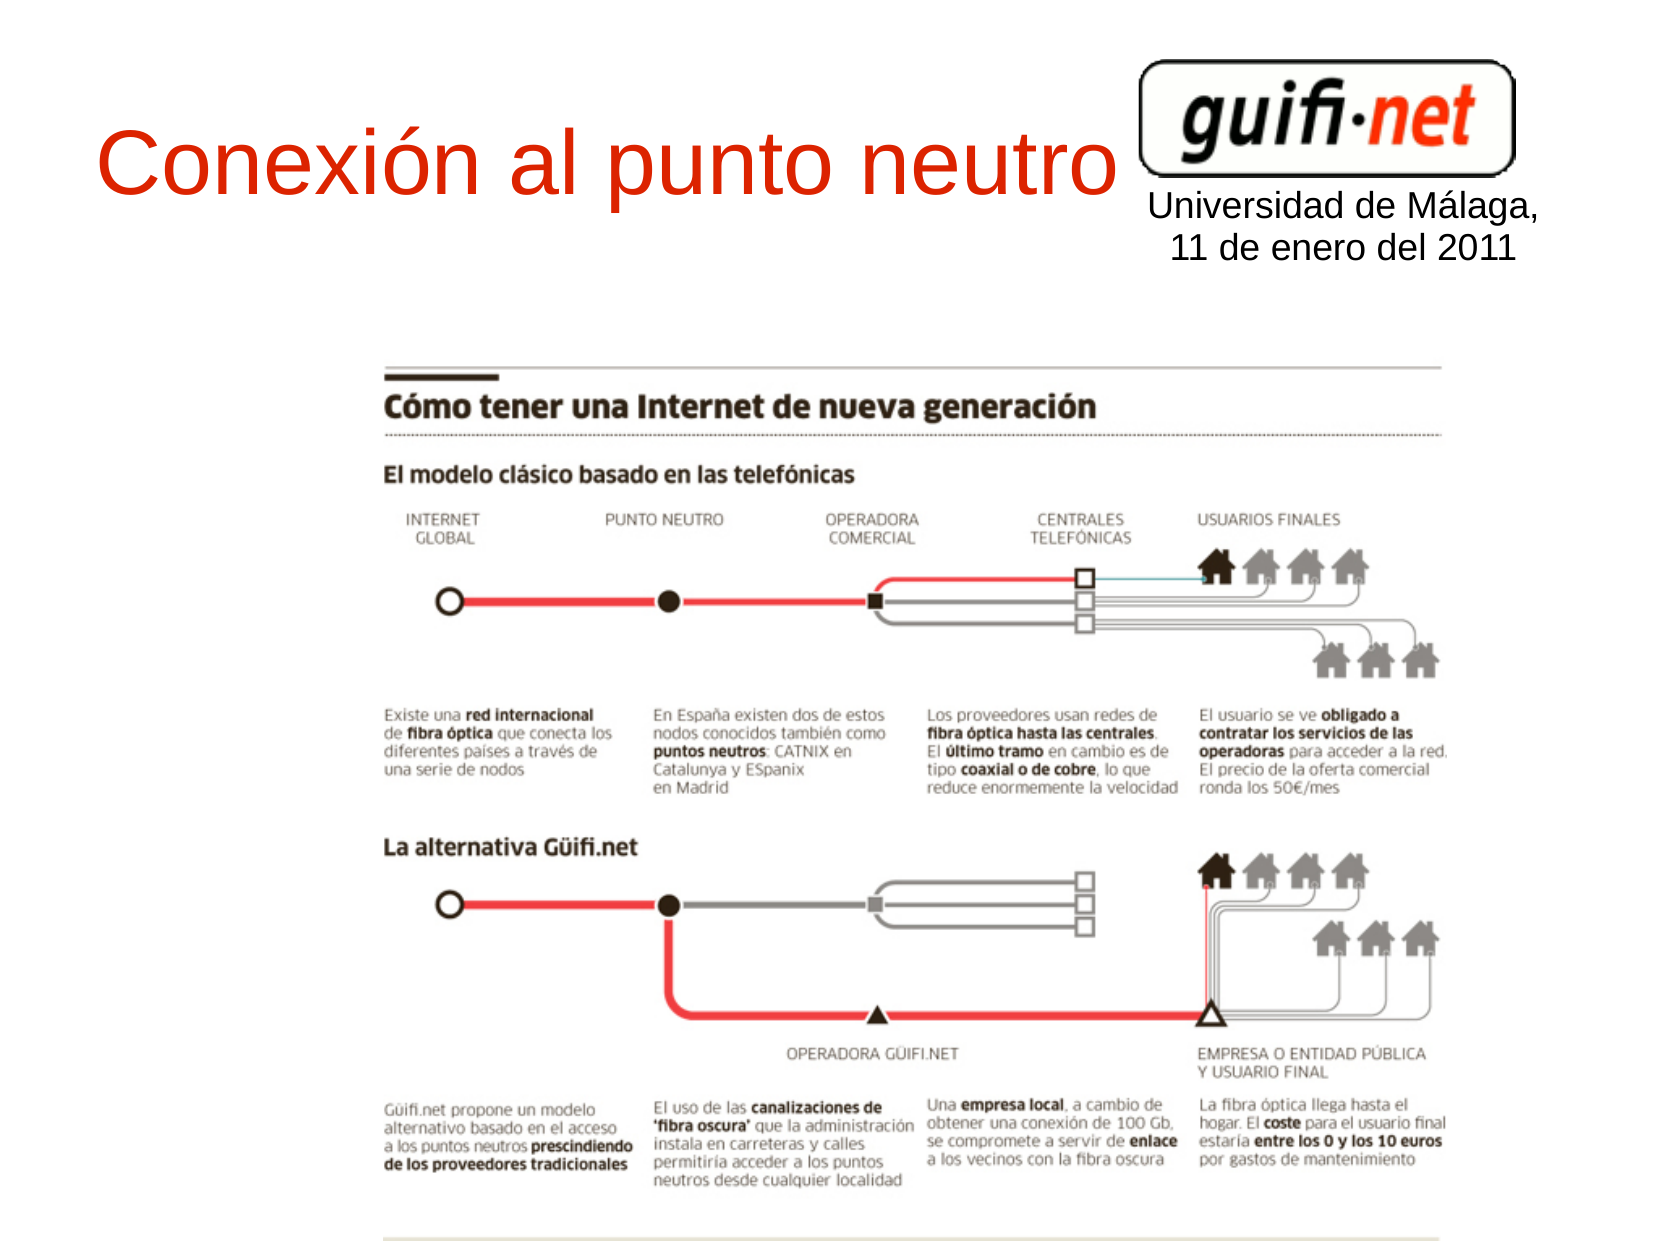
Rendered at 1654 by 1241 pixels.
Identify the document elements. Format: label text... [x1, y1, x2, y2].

picture [1137, 59, 1516, 177]
picture [383, 344, 1447, 1241]
text_box Universidad de Málaga, 11 de enero del 2011 [1033, 177, 1654, 277]
title Conexión al punto neutro [76, 66, 1123, 259]
